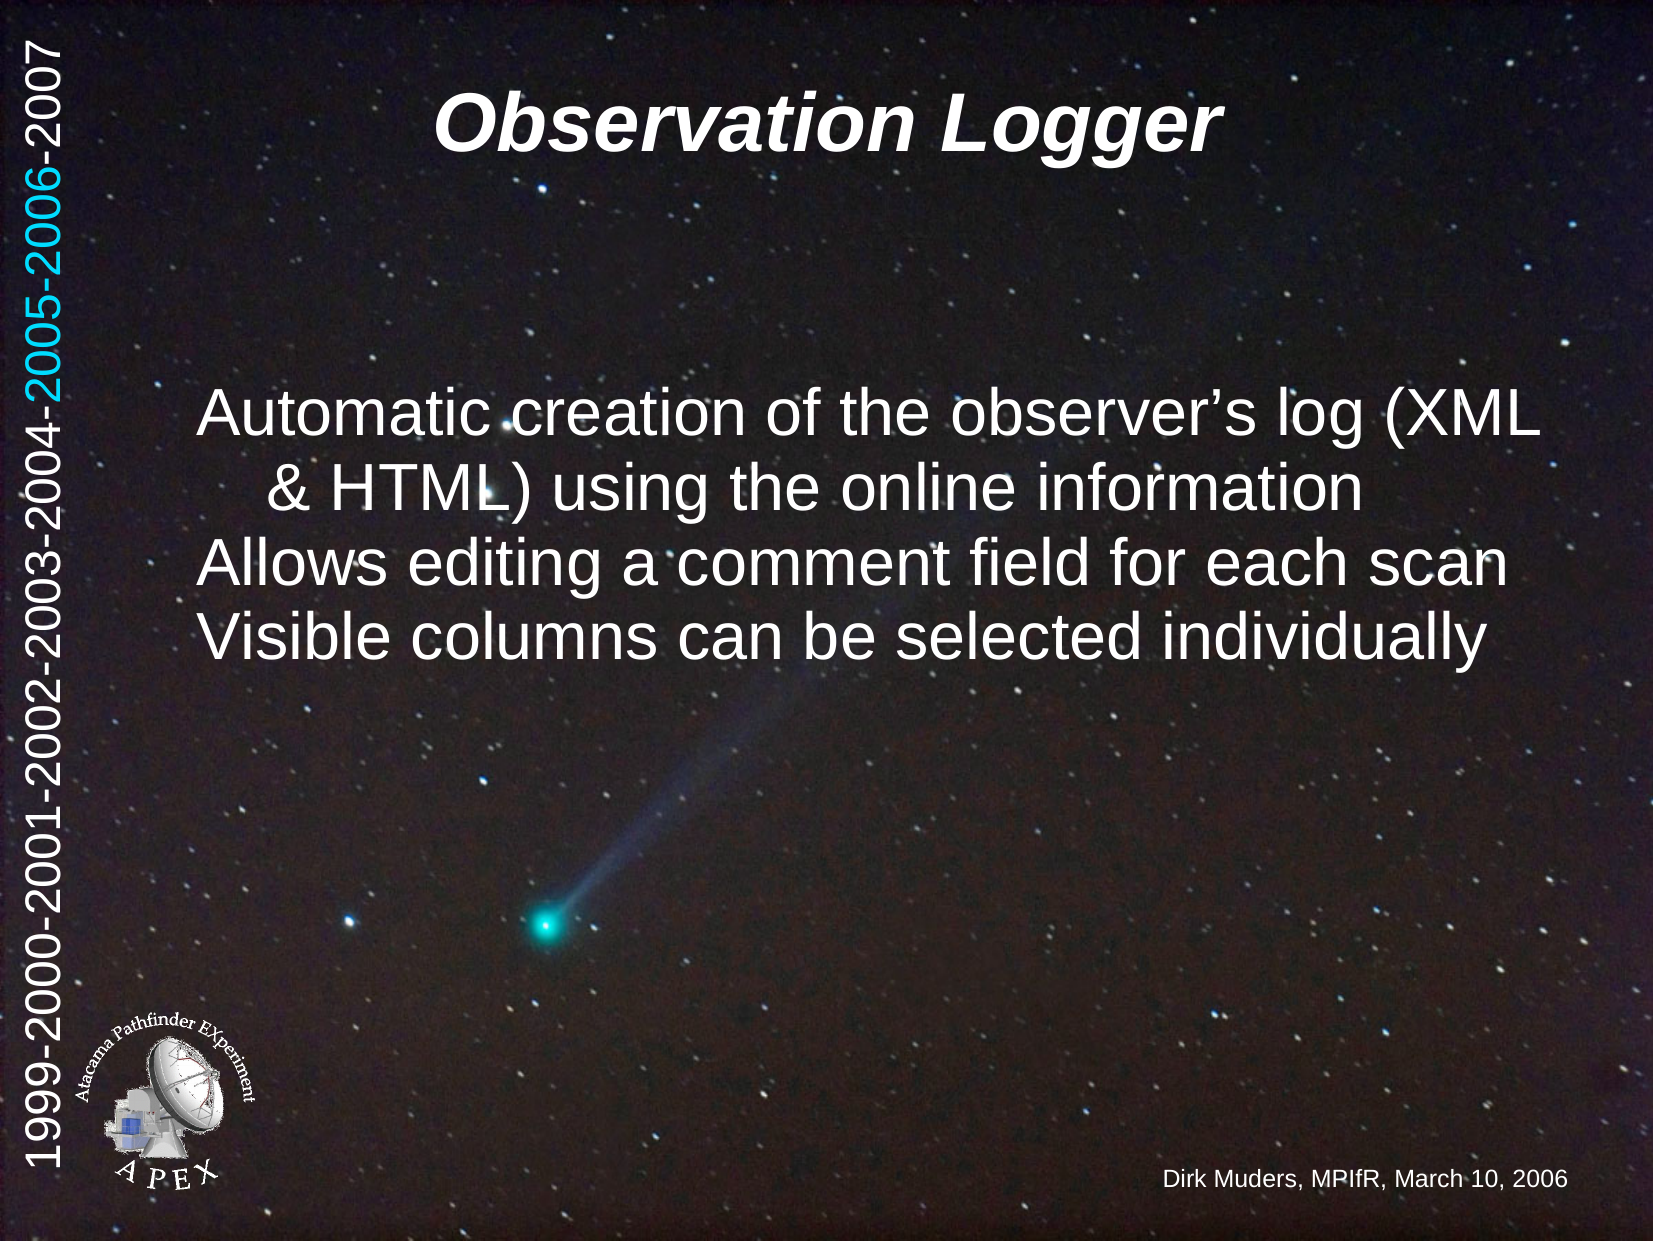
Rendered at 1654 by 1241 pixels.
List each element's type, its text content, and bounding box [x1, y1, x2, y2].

title Observation Logger [121, 19, 1534, 227]
text_box 1999-2000-2001-2002-2003-2004-2005-2006-2007 [14, 38, 76, 1172]
picture [0, 0, 1653, 1241]
list Automatic creation of the observer’s log (XML & HTML) using the online information Allows editing a comment field for each scan Visible columns can be selected individually [184, 375, 1575, 1157]
